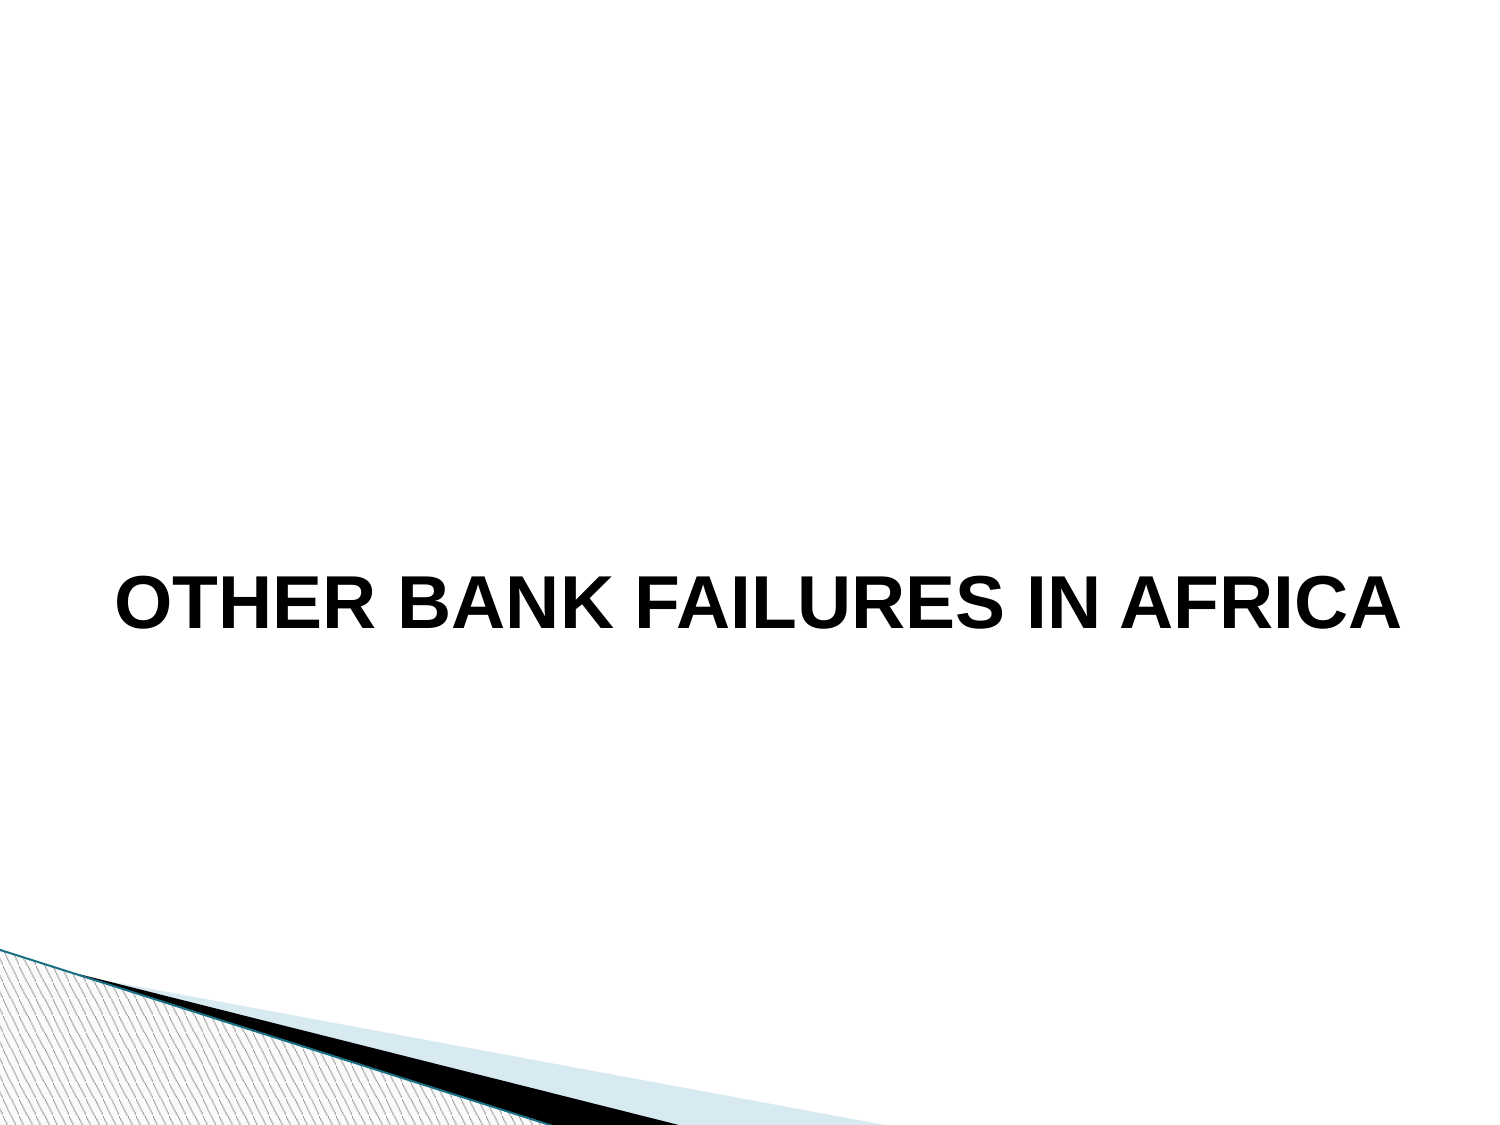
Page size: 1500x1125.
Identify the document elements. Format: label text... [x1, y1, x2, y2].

list OTHER BANK FAILURES IN AFRICA [75, 243, 1425, 986]
picture [0, 952, 543, 1125]
